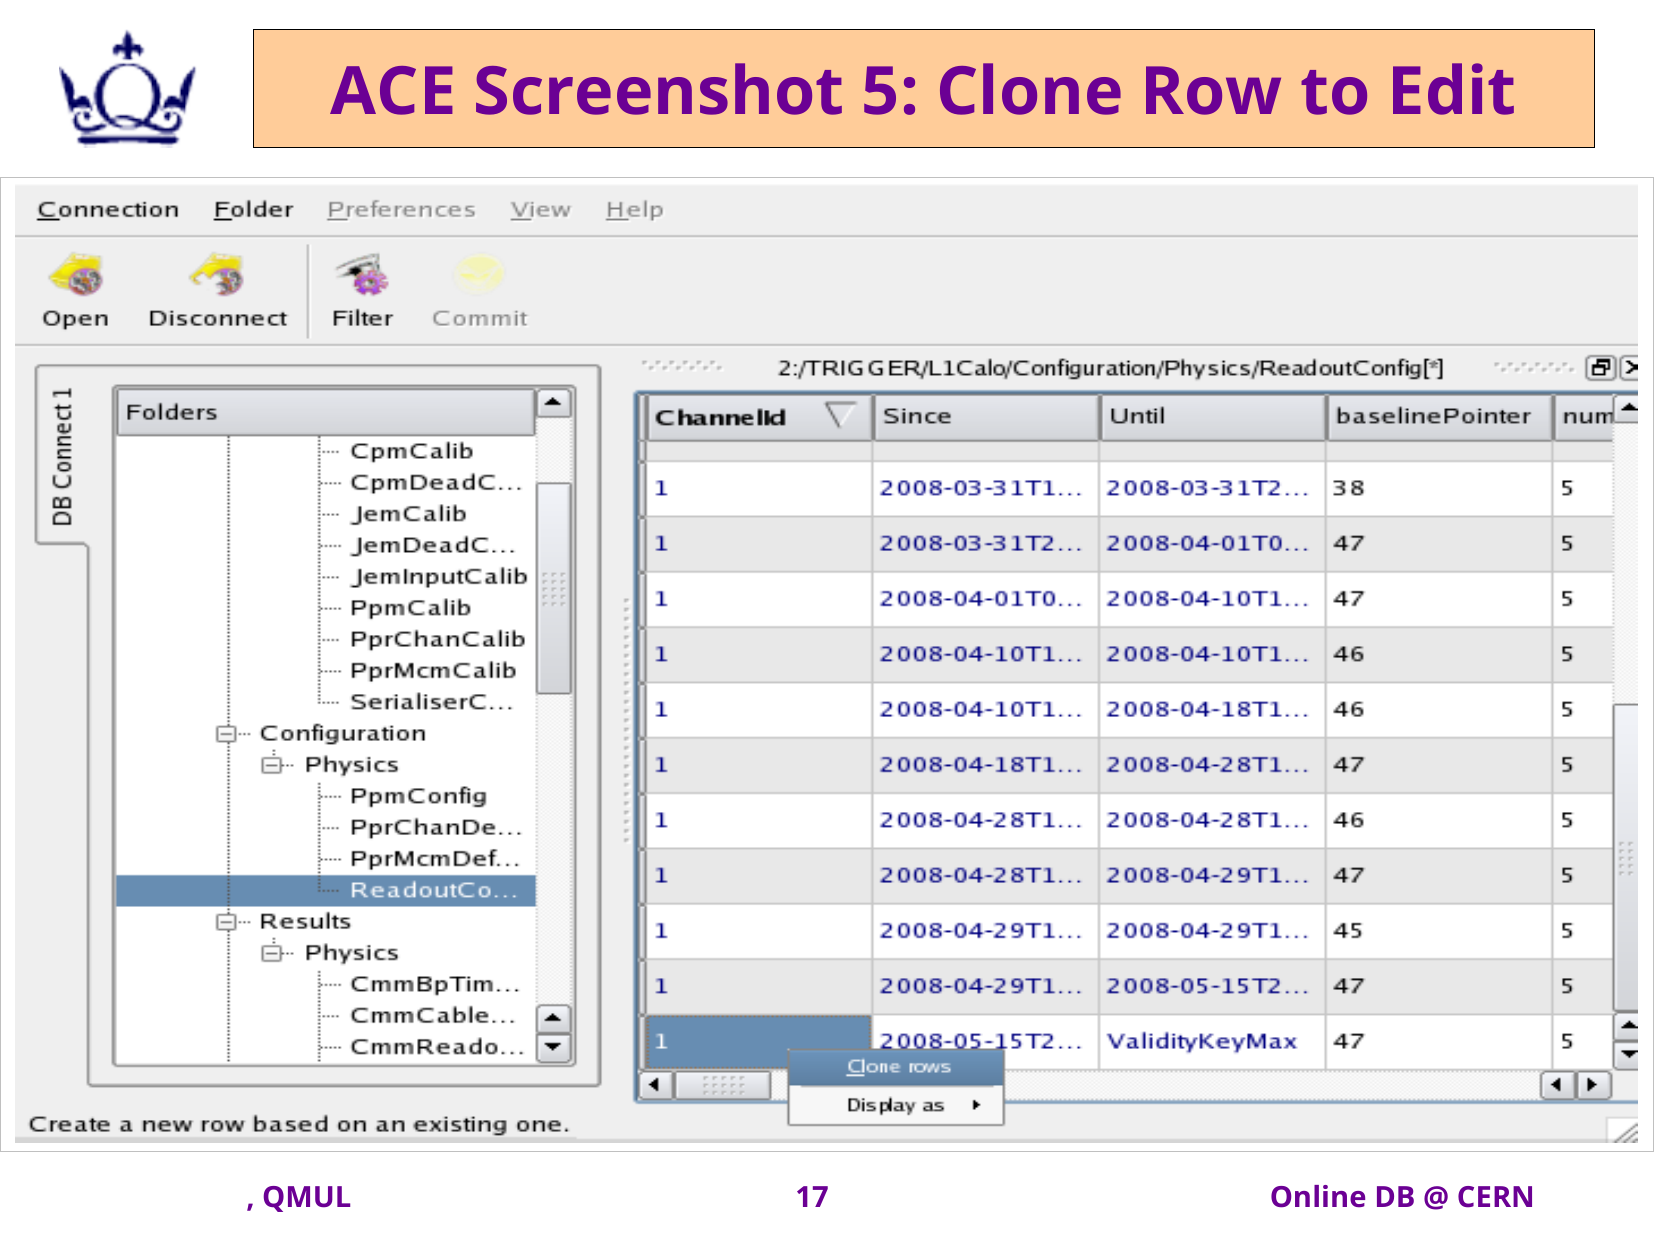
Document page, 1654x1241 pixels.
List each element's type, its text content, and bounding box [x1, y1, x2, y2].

title ACE Screenshot 5: Clone Row to Edit [253, 29, 1595, 148]
picture [59, 29, 200, 148]
picture [15, 184, 1638, 1143]
